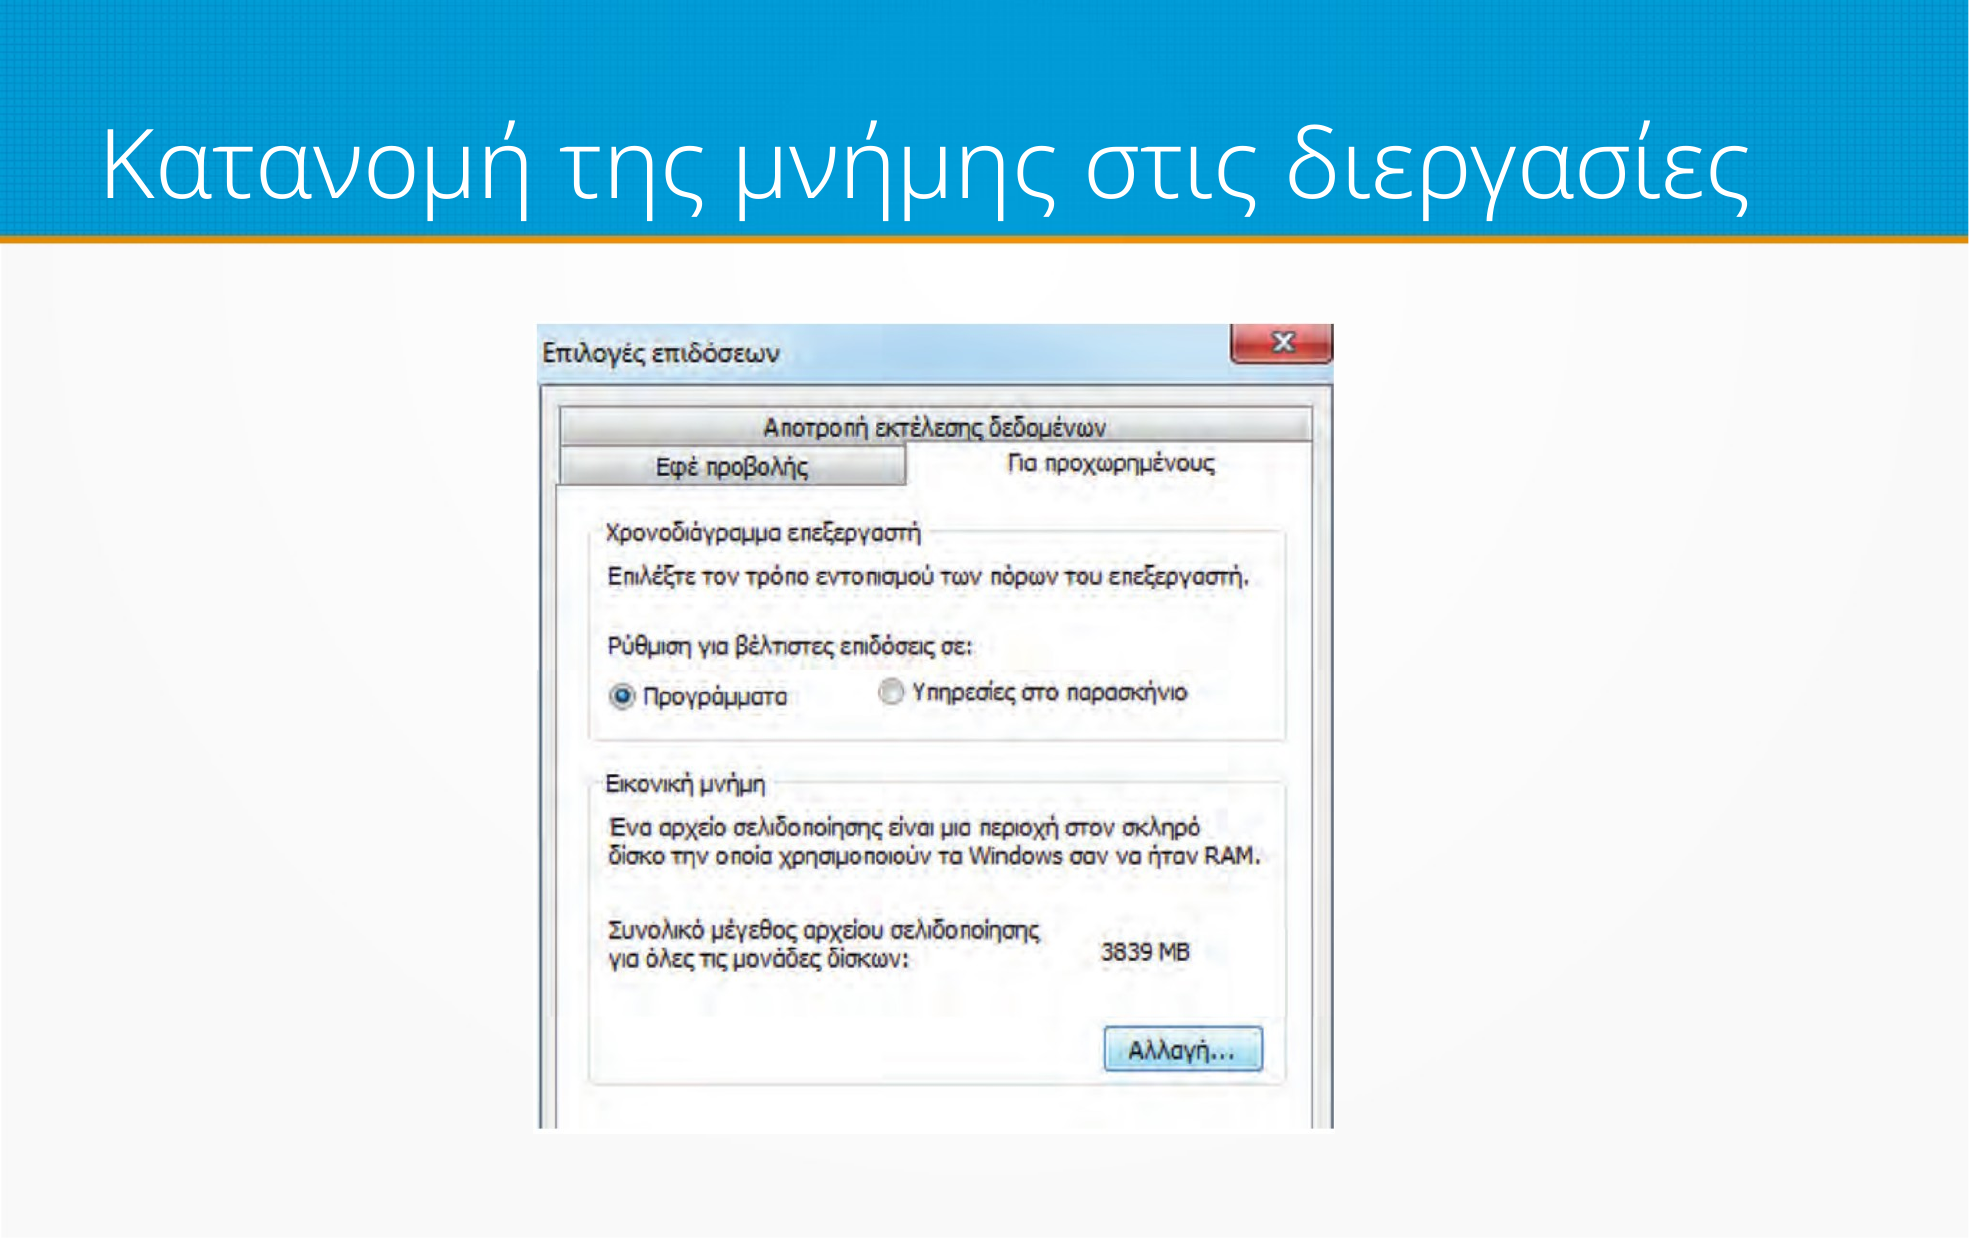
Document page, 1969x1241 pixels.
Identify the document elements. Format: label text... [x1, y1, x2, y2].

title Κατανομή της μνήμης στις διεργασίες [98, 19, 1870, 227]
picture [0, 233, 1969, 1241]
